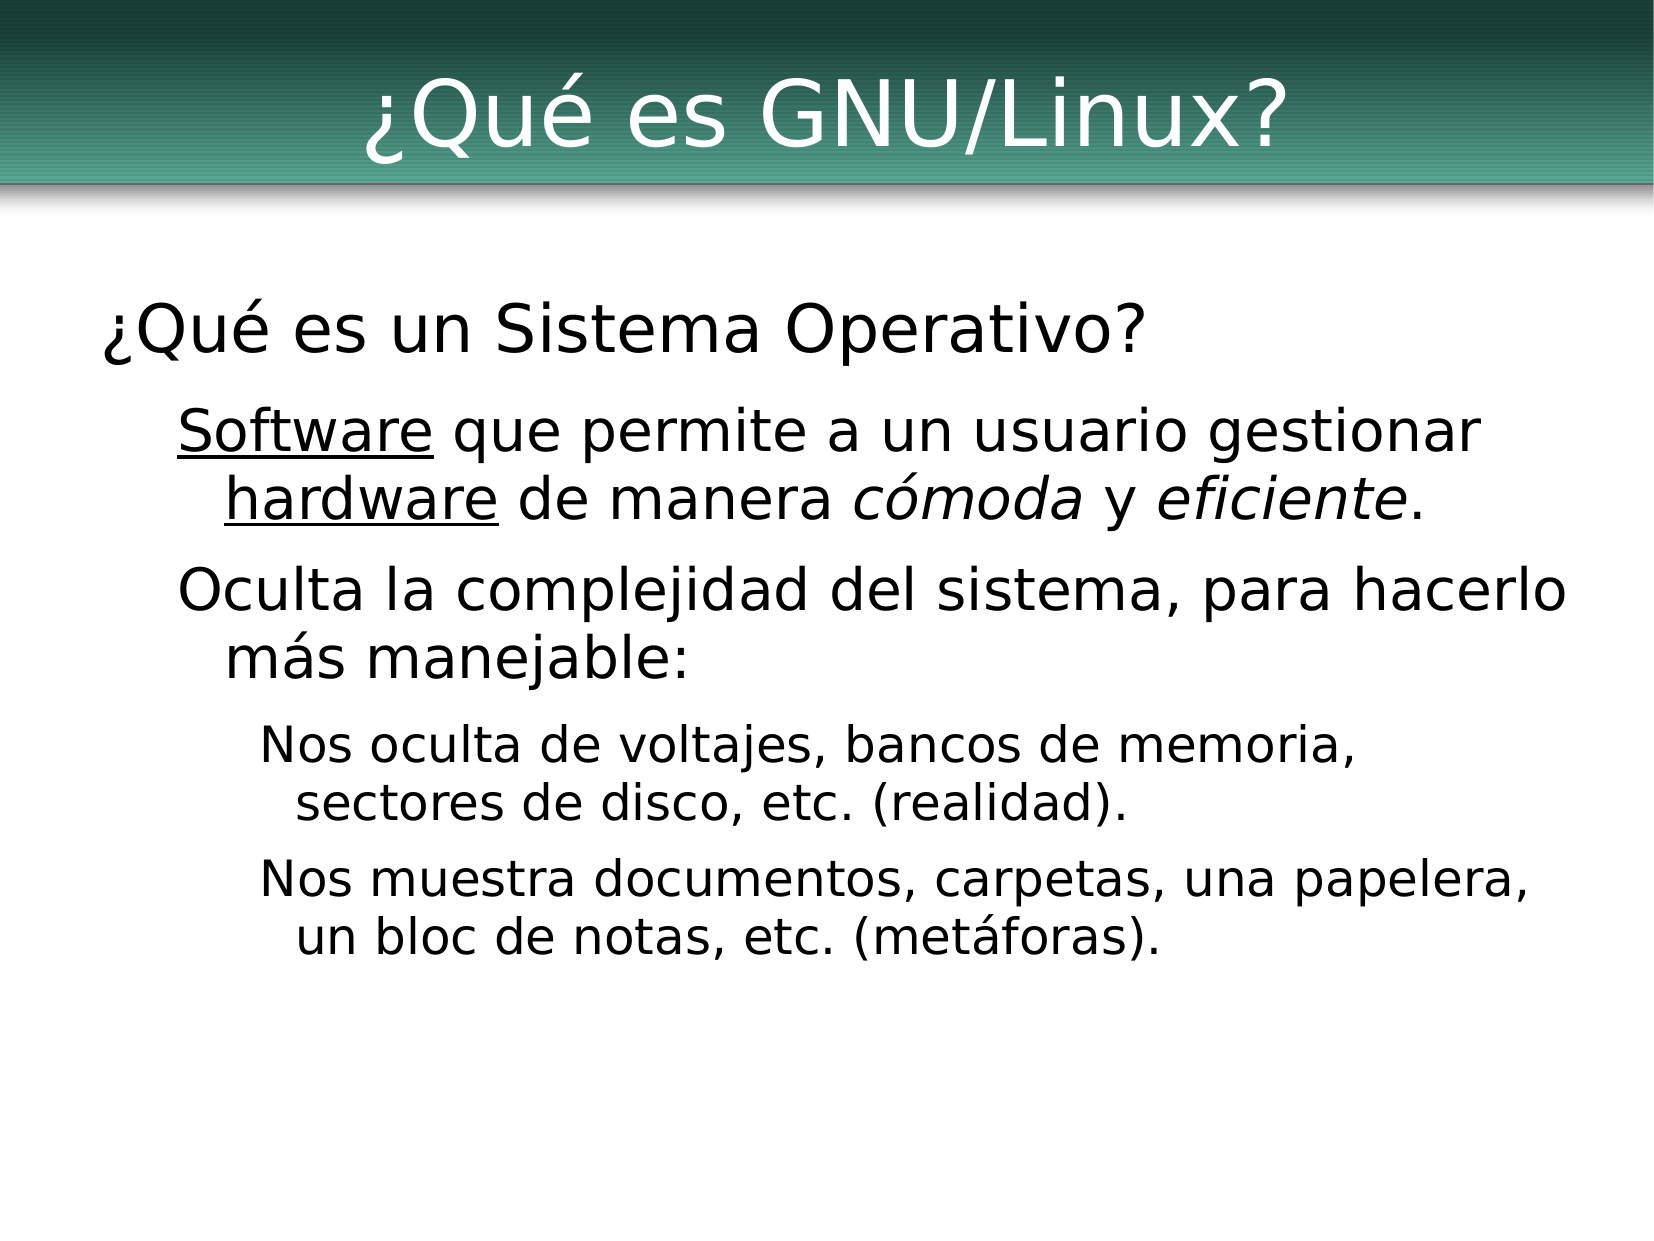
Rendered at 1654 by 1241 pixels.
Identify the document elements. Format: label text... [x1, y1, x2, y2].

title ¿Qué es GNU/Linux? [82, 11, 1571, 219]
list ¿Qué es un Sistema Operativo? Software que permite a un usuario gestionar hardware de manera cómoda y eficiente. Oculta la complejidad del sistema, para hacerlo más manejable: Nos oculta de voltajes, bancos de memoria, sectores de disco, etc. (realidad). Nos muestra documentos, carpetas, una papelera, un bloc de notas, etc. (metáforas). [82, 290, 1571, 1094]
picture [0, 0, 1654, 225]
